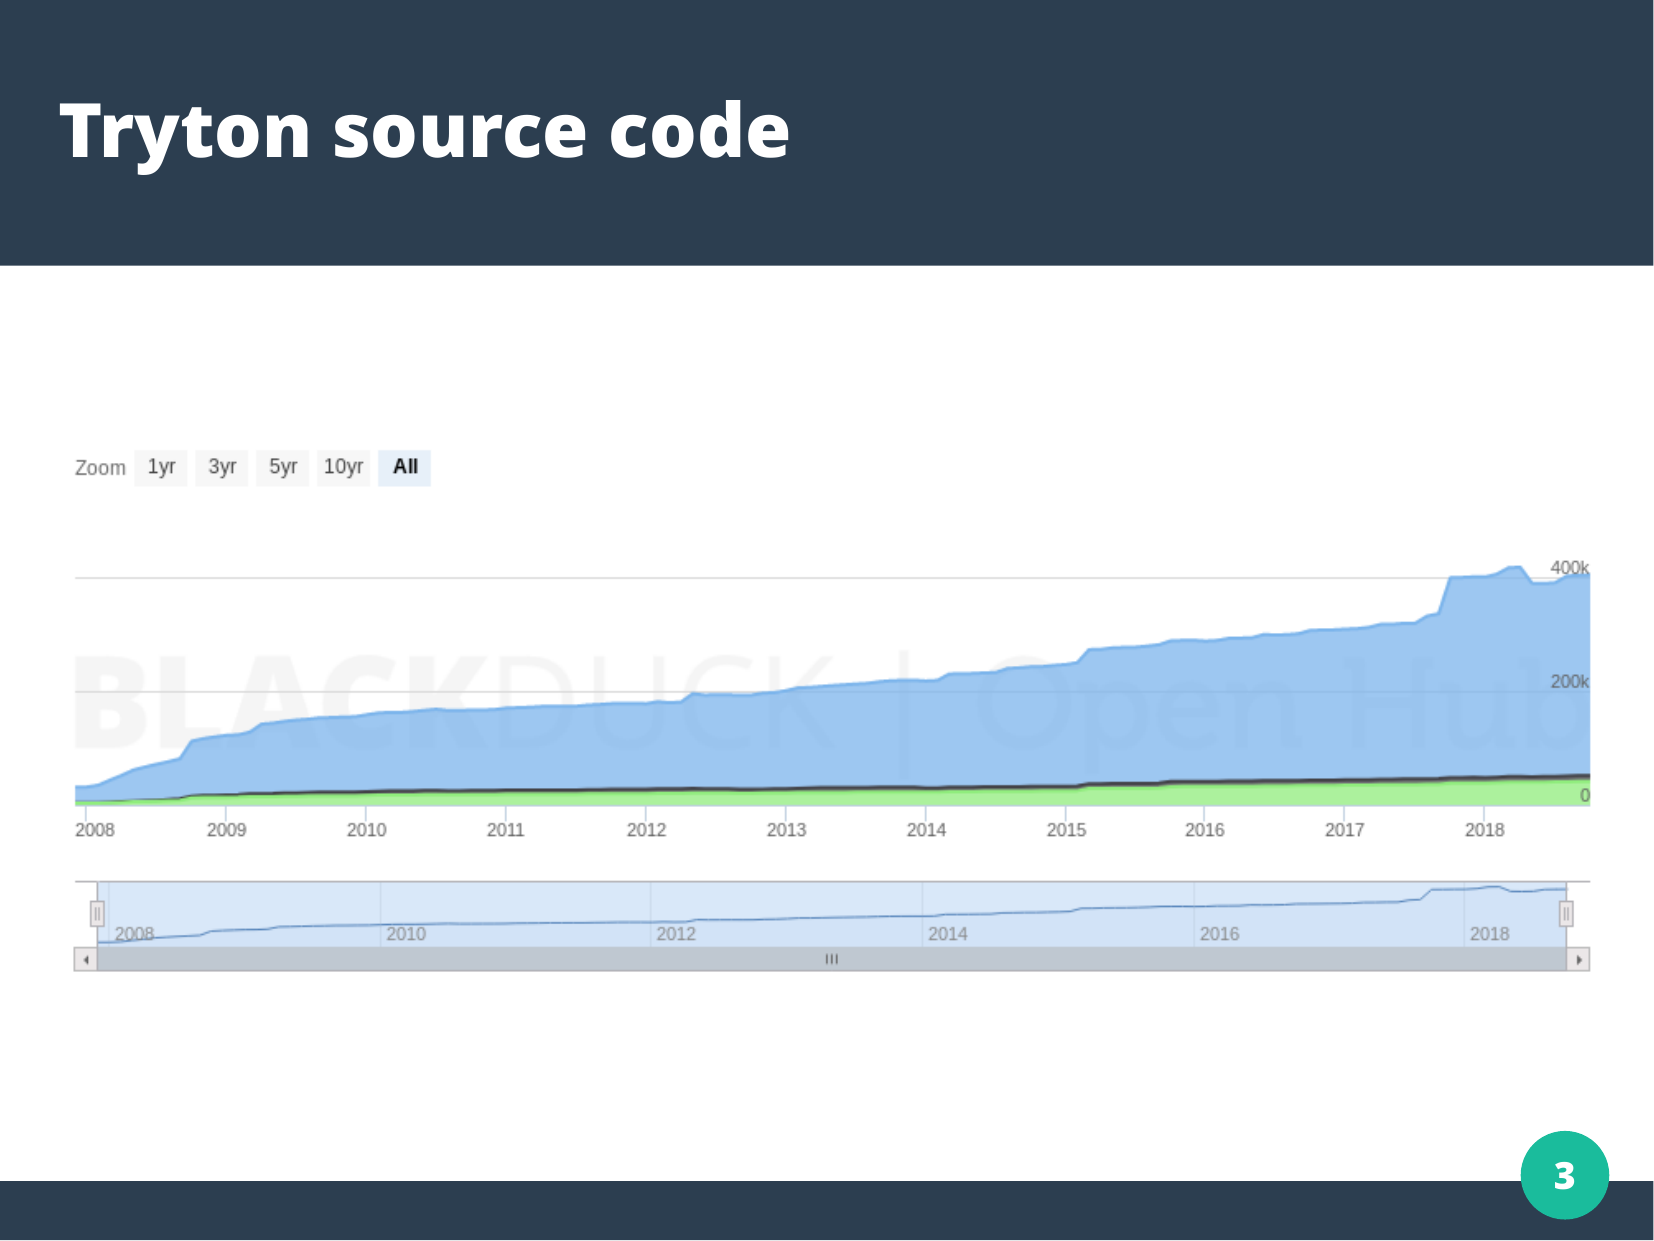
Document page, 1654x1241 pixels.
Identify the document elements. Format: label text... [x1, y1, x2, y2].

title Tryton source code [59, 49, 1595, 207]
picture [59, 434, 1607, 995]
